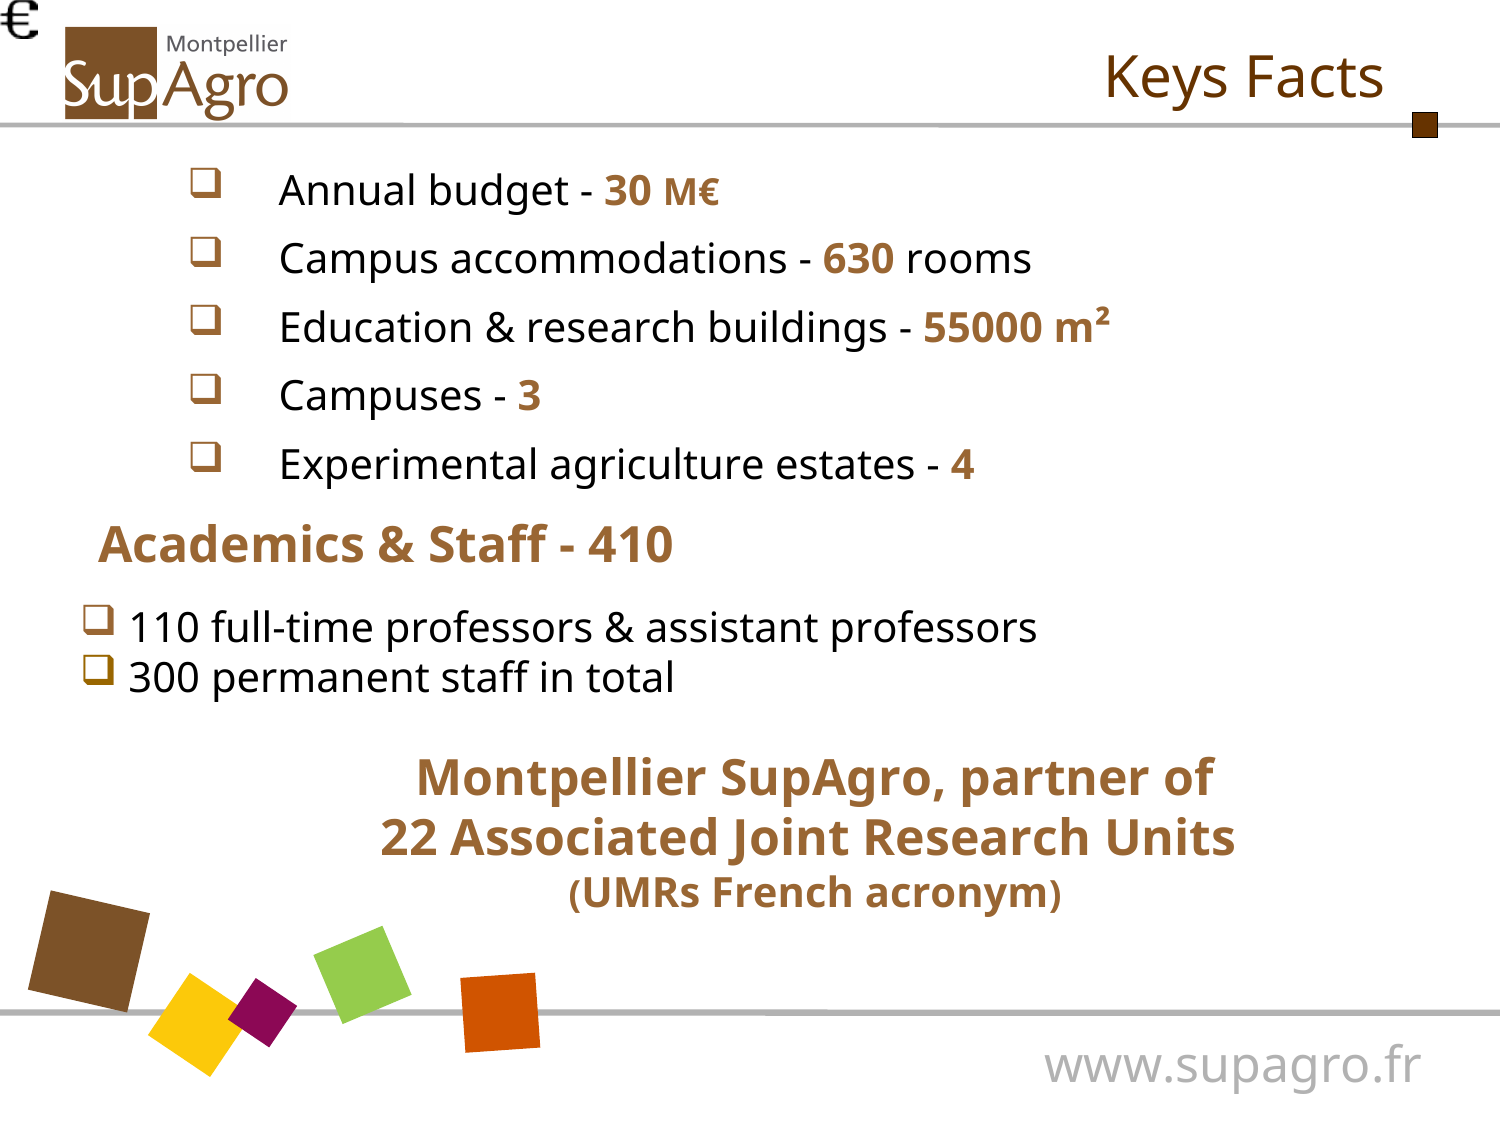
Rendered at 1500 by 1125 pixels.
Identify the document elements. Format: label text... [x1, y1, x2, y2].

text_box [147, 972, 298, 1077]
text_box www.supagro.fr [837, 1025, 1438, 1101]
picture [0, 0, 38, 40]
text_box [313, 925, 412, 1025]
text_box Keys Facts [986, 31, 1400, 117]
text_box Academics & Staff - 410 [83, 504, 834, 581]
text_box 110 full-time professors & assistant professors 300 permanent staff in total [65, 593, 1182, 709]
text_box [27, 890, 151, 1013]
text_box Annual budget - 30 M€ Campus accommodations - 630 rooms Education & research buildings - 55000 m² Campuses - 3 Experimental agriculture estates - 4 [70, 163, 1297, 496]
text_box [460, 972, 541, 1053]
text_box Montpellier SupAgro, partner of 22 Associated Joint Research Units (UMRs French acronym) [206, 738, 1424, 924]
picture [62, 24, 291, 122]
subtitle [899, 24, 1463, 272]
